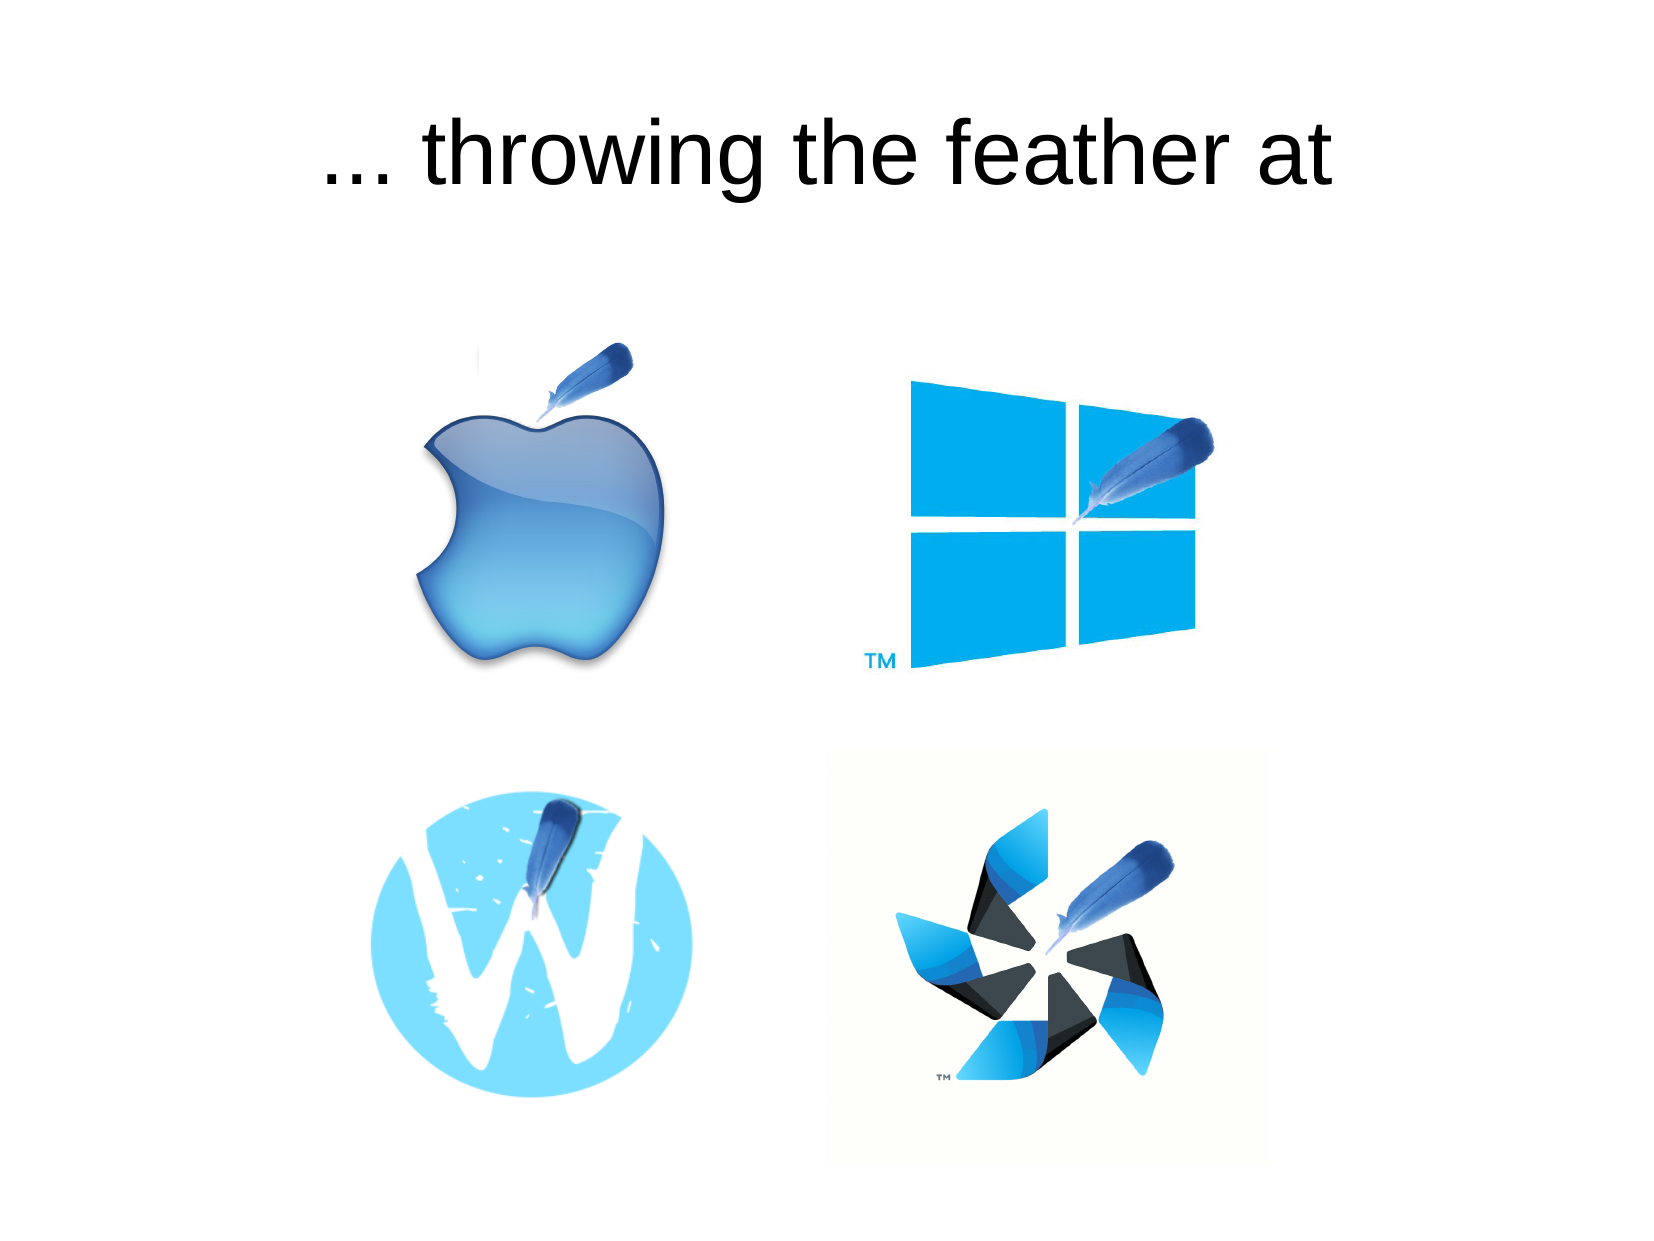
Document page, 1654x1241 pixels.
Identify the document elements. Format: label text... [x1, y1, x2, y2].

title ... throwing the feather at [82, 49, 1571, 257]
picture [810, 359, 1256, 686]
picture [358, 779, 706, 1111]
picture [405, 329, 673, 676]
picture [825, 749, 1271, 1165]
